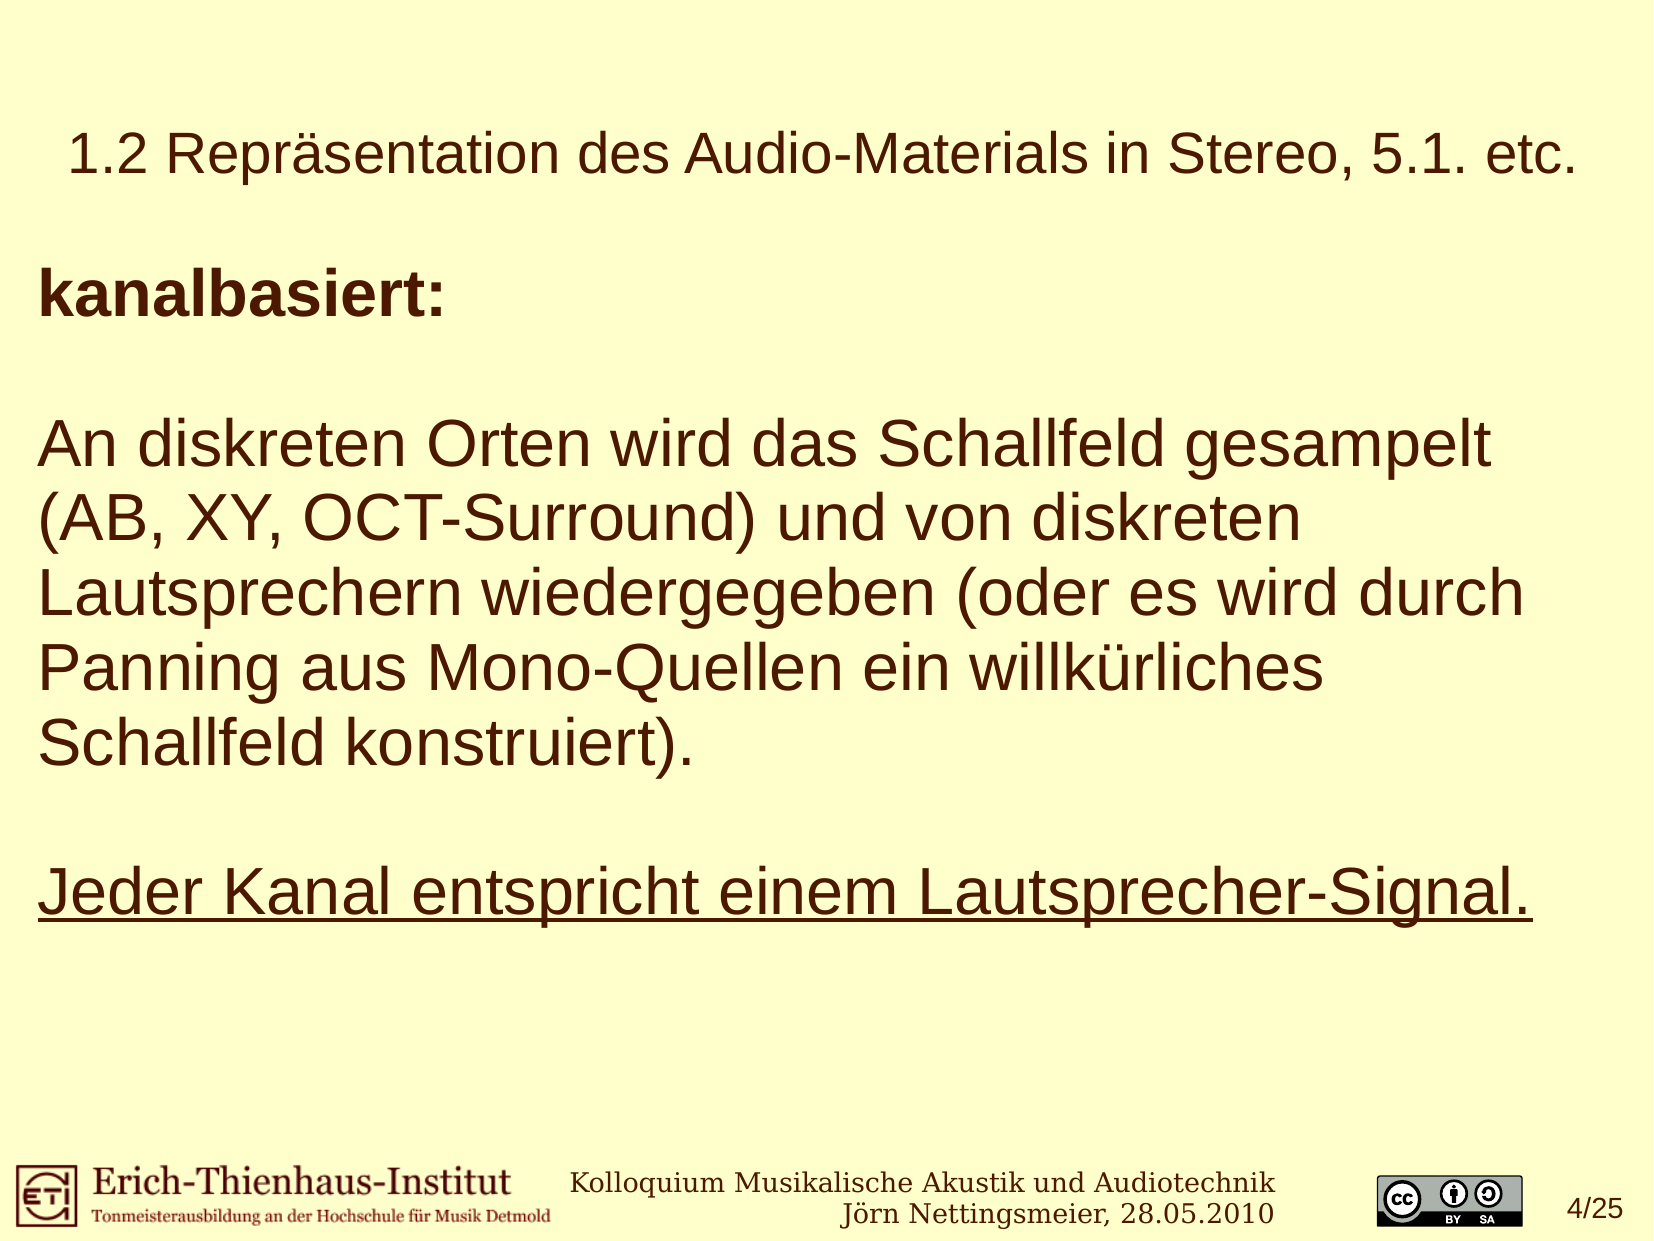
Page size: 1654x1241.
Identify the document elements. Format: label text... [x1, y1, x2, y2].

title 1.2 Repräsentation des Audio-Materials in Stereo, 5.1. etc. [37, 49, 1612, 254]
subtitle kanalbasiert: An diskreten Orten wird das Schallfeld gesampelt (AB, XY, OCT-Surround) und von diskreten Lautsprechern wiedergegeben (oder es wird durch Panning aus Mono-Quellen ein willkürliches Schallfeld konstruiert). Jeder Kanal entspricht einem Lautsprecher-Signal. [37, 254, 1612, 1155]
